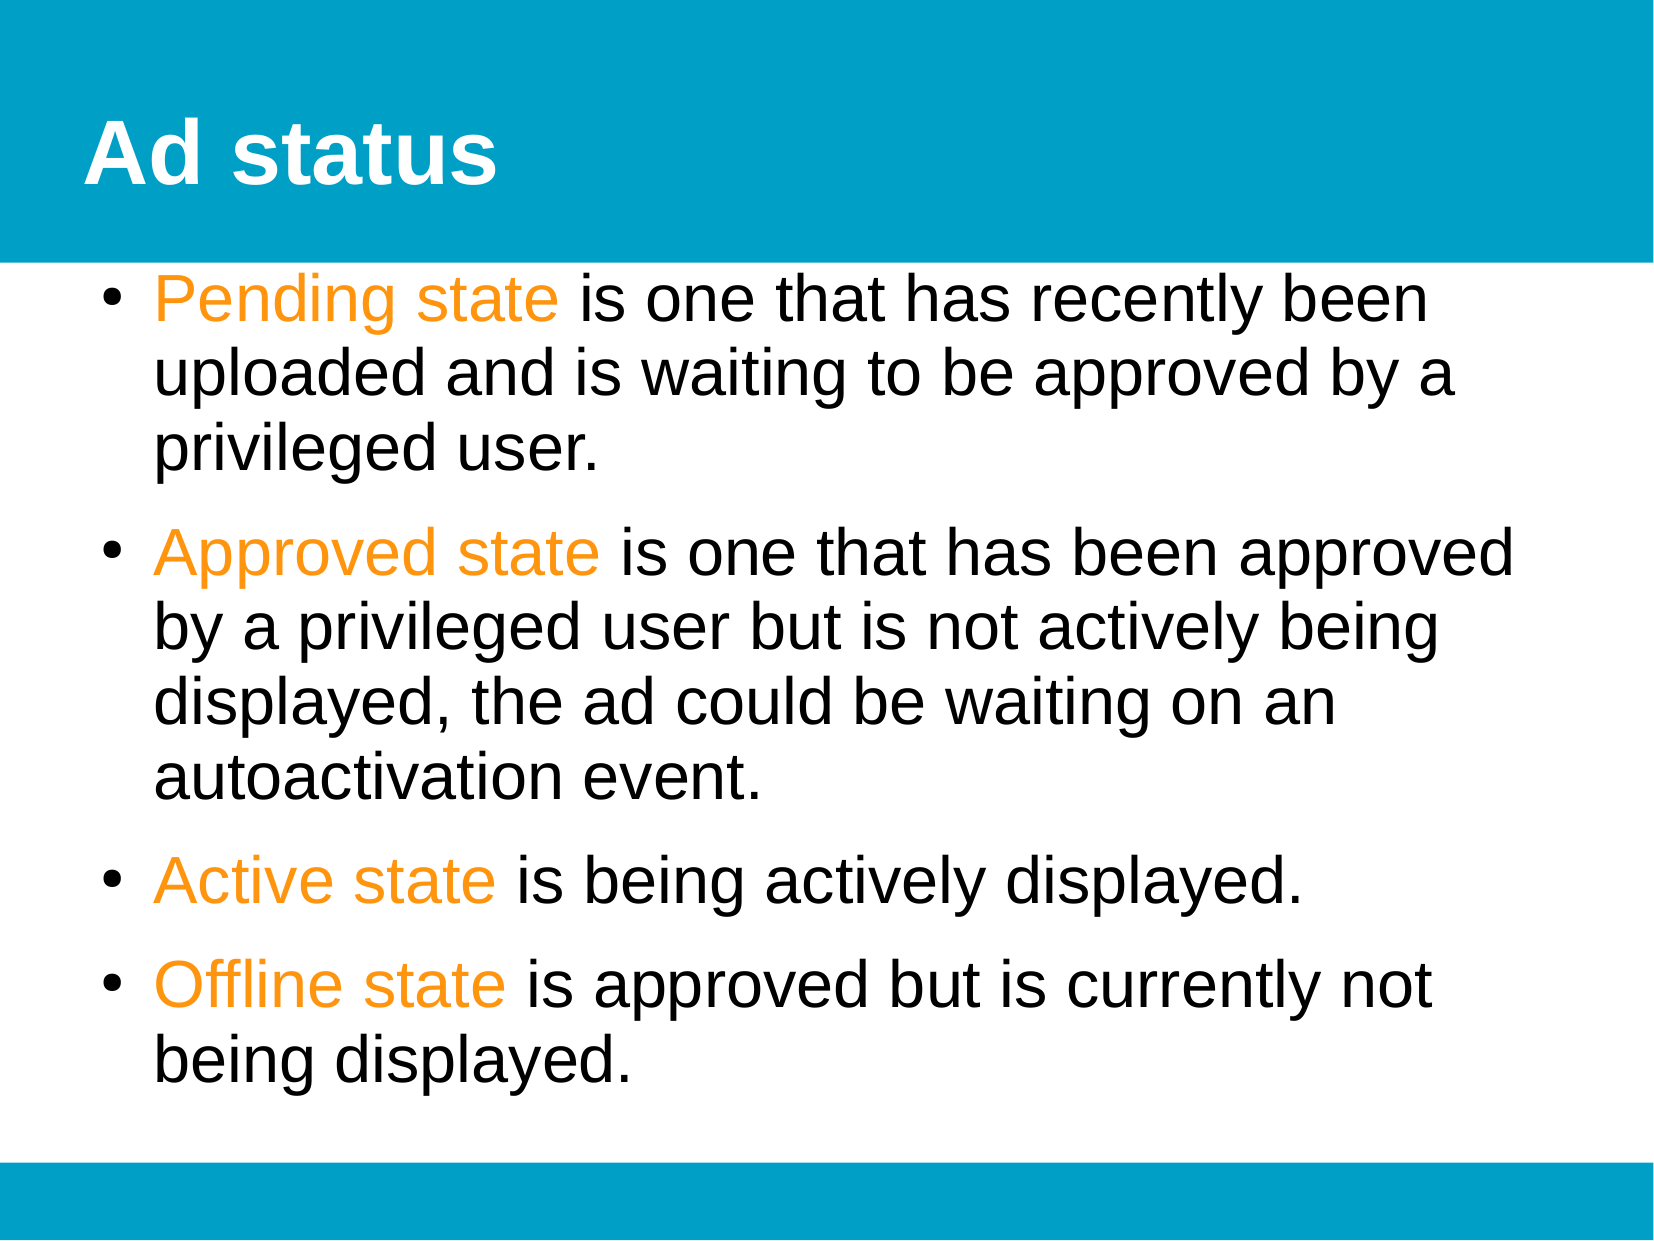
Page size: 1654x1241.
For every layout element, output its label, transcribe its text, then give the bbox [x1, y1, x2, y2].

title Ad status [82, 56, 1571, 250]
list Pending state is one that has recently been uploaded and is waiting to be approved by a privileged user. Approved state is one that has been approved by a privileged user but is not actively being displayed, the ad could be waiting on an autoactivation event. Active state is being actively displayed. Offline state is approved but is currently not being displayed. [82, 260, 1571, 1097]
